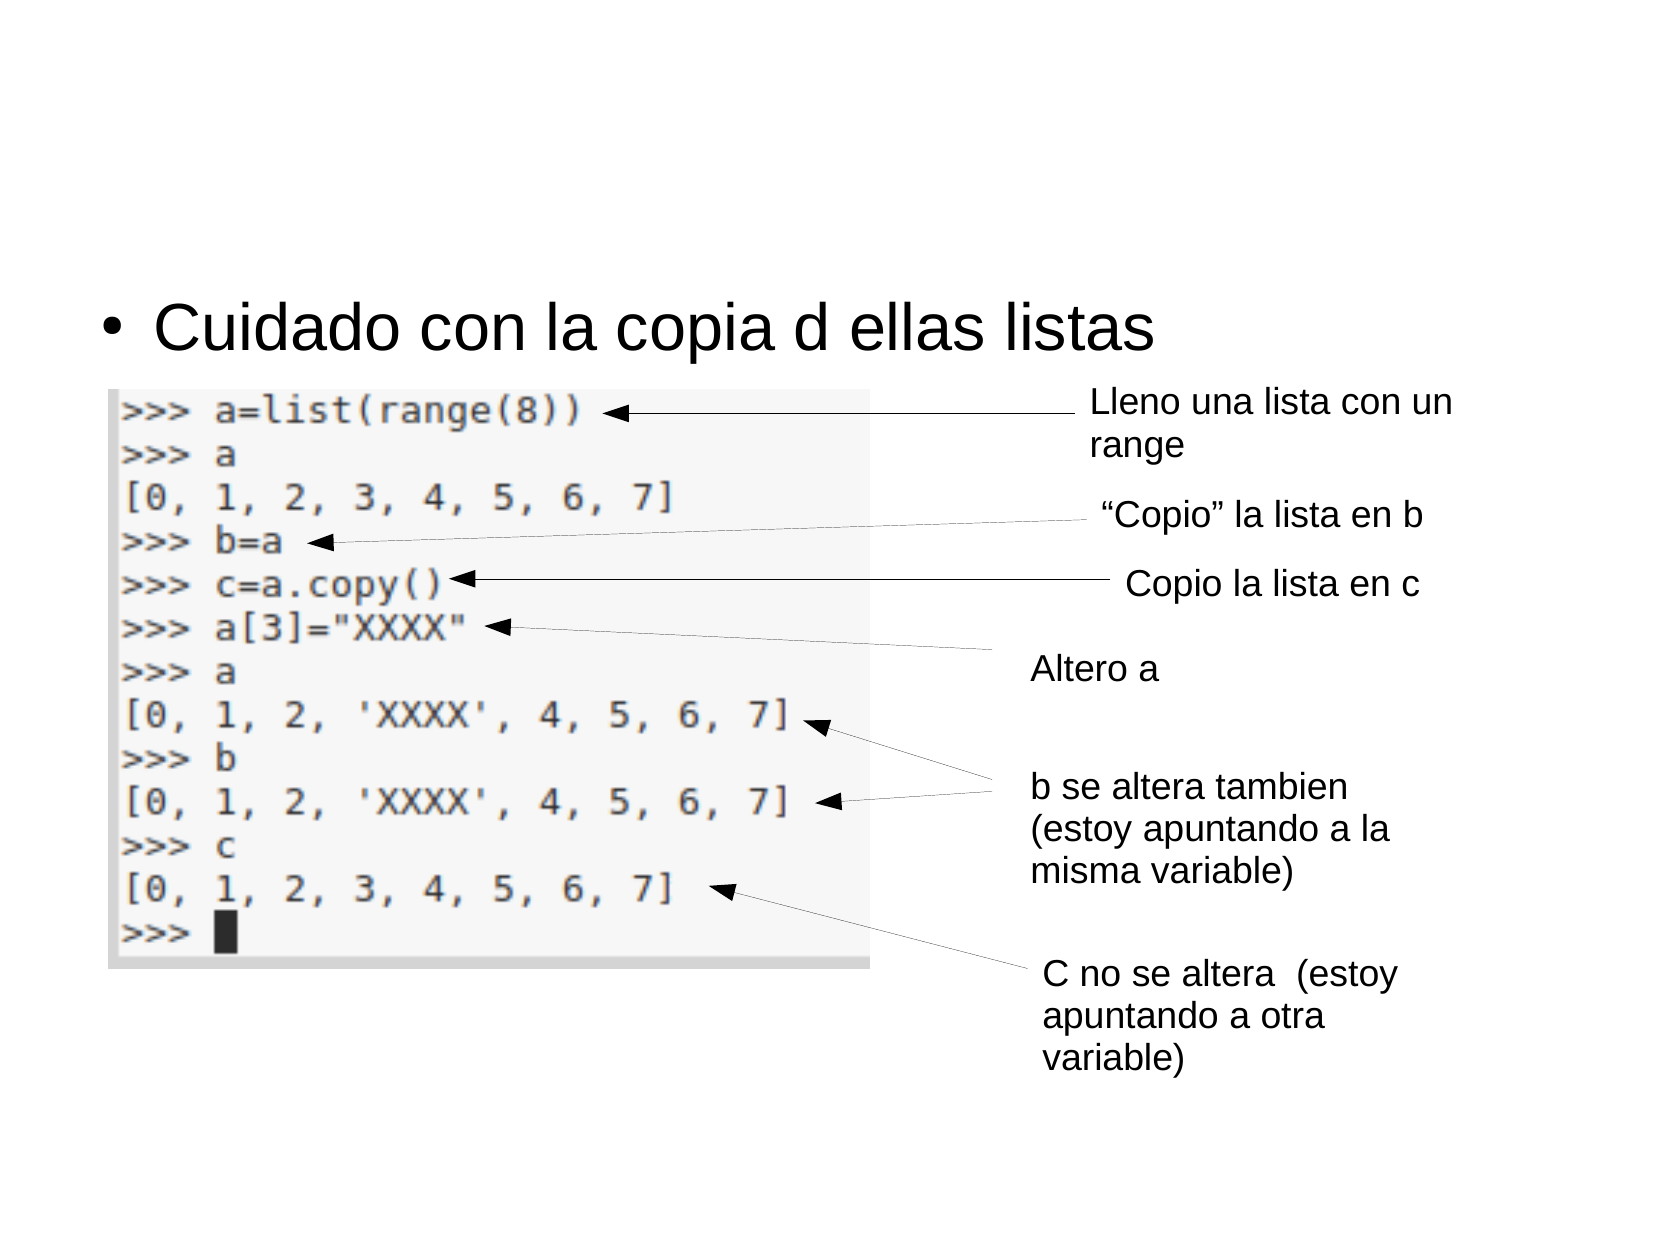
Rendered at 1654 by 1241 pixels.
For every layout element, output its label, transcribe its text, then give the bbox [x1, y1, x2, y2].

text_box Copio la lista en c [1110, 555, 1536, 612]
text_box C no se altera (estoy apuntando a otra variable) [1027, 944, 1453, 1086]
picture [108, 389, 870, 969]
text_box b se altera tambien (estoy apuntando a la misma variable) [1015, 758, 1441, 899]
text_box “Copio” la lista en b [1086, 486, 1512, 544]
text_box Lleno una lista con un range [1074, 373, 1501, 473]
text_box Altero a [1015, 640, 1441, 697]
list Cuidado con la copia d ellas listas [82, 290, 1571, 1010]
